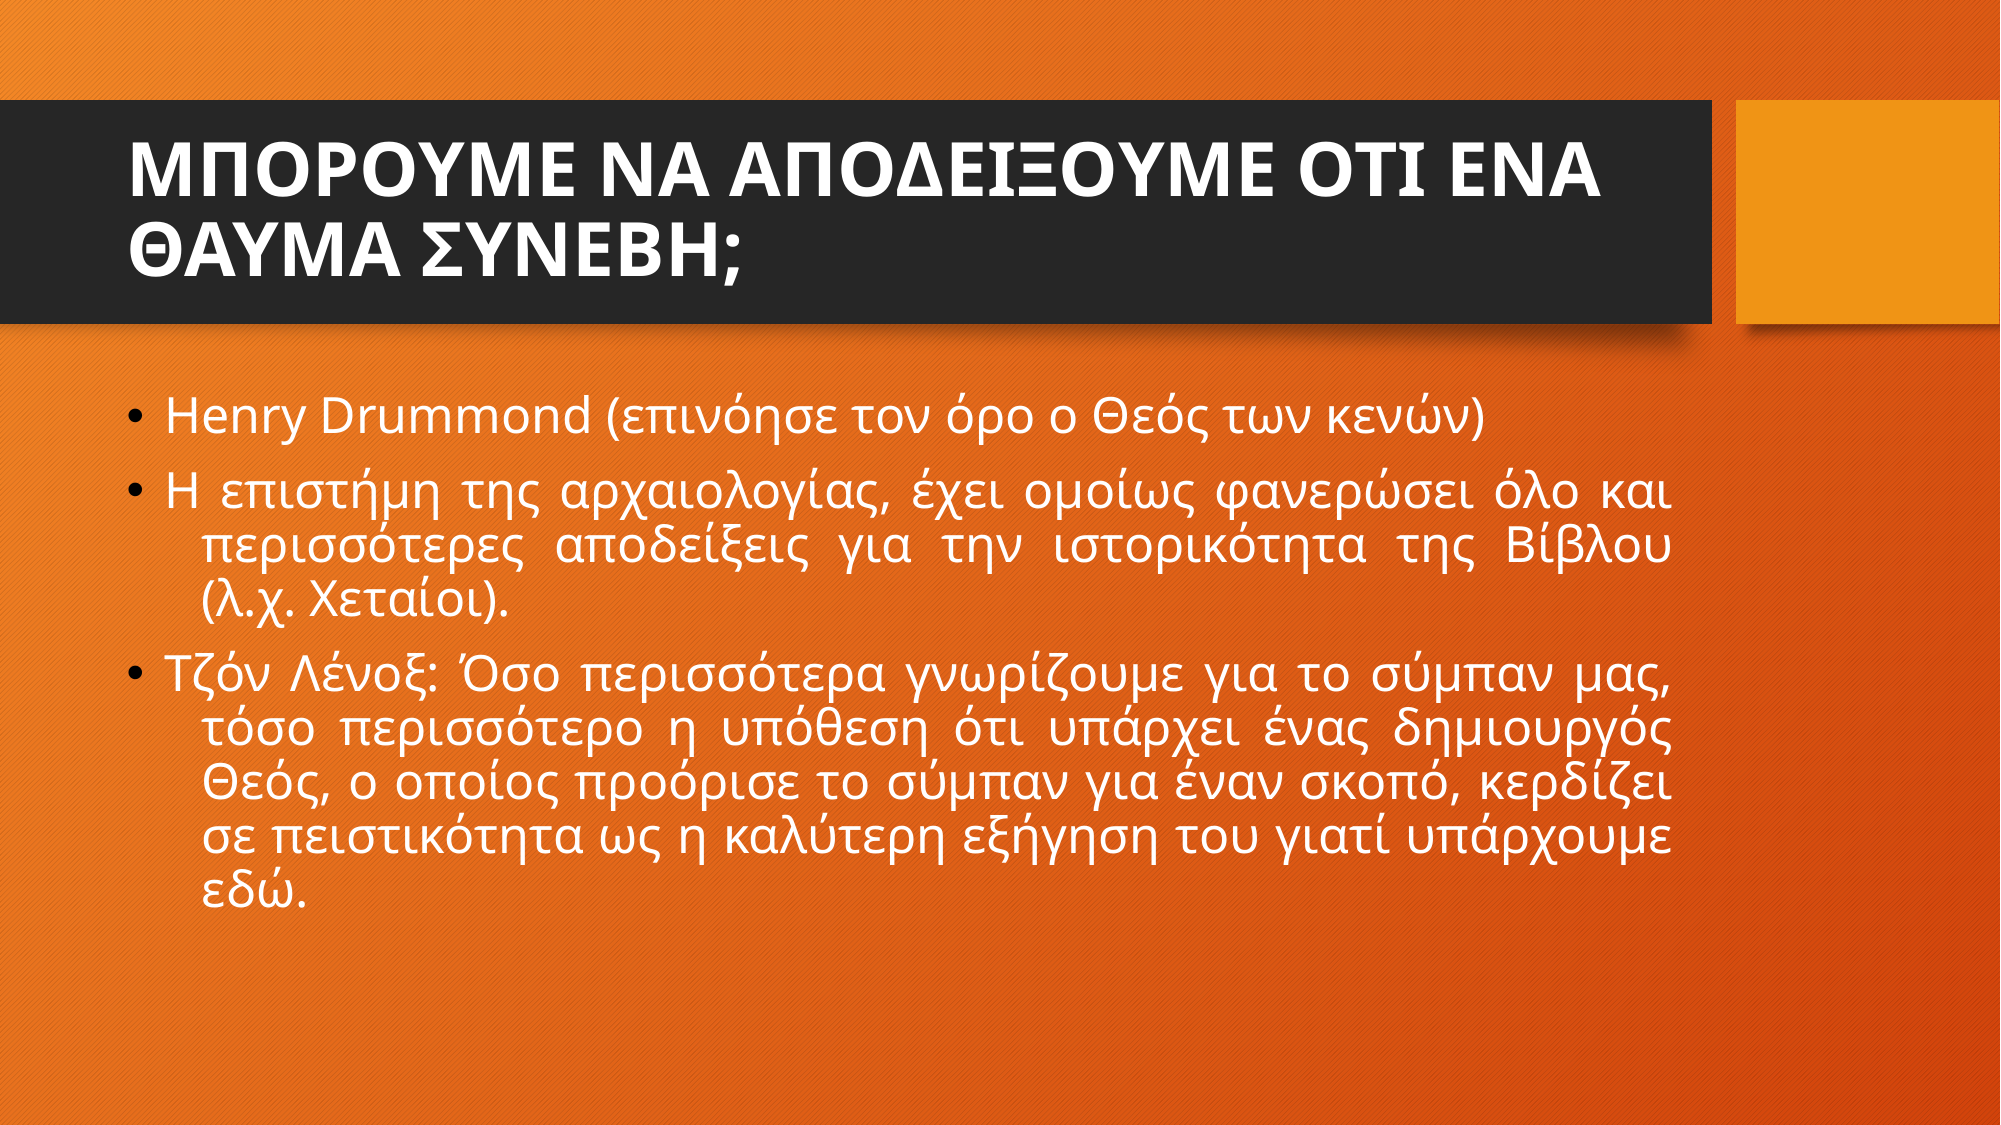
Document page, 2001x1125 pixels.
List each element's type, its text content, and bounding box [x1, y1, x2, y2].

list Henry Drummond (επινόησε τον όρο ο Θεός των κενών) Η επιστήμη της αρχαιολογίας, έχει ομοίως φανερώσει όλο και περισσότερες αποδείξεις για την ιστορικότητα της Βίβλου (λ.χ. Χεταίοι). Τζόν Λένοξ: Όσο περισσότερα γνωρίζουμε για το σύμπαν μας, τόσο περισσότερο η υπόθεση ότι υπάρχει ένας δημιουργός Θεός, ο οποίος προόρισε το σύμπαν για έναν σκοπό, κερδίζει σε πειστικότητα ως η καλύτερη εξήγηση του γιατί υπάρχουμε εδώ. [111, 383, 1689, 974]
title ΜΠΟΡΟΥΜΕ ΝΑ ΑΠΟΔΕΙΞΟΥΜΕ ΟΤΙ ΕΝΑ ΘΑΥΜΑ ΣΥΝΕΒΗ; [111, 123, 1689, 301]
